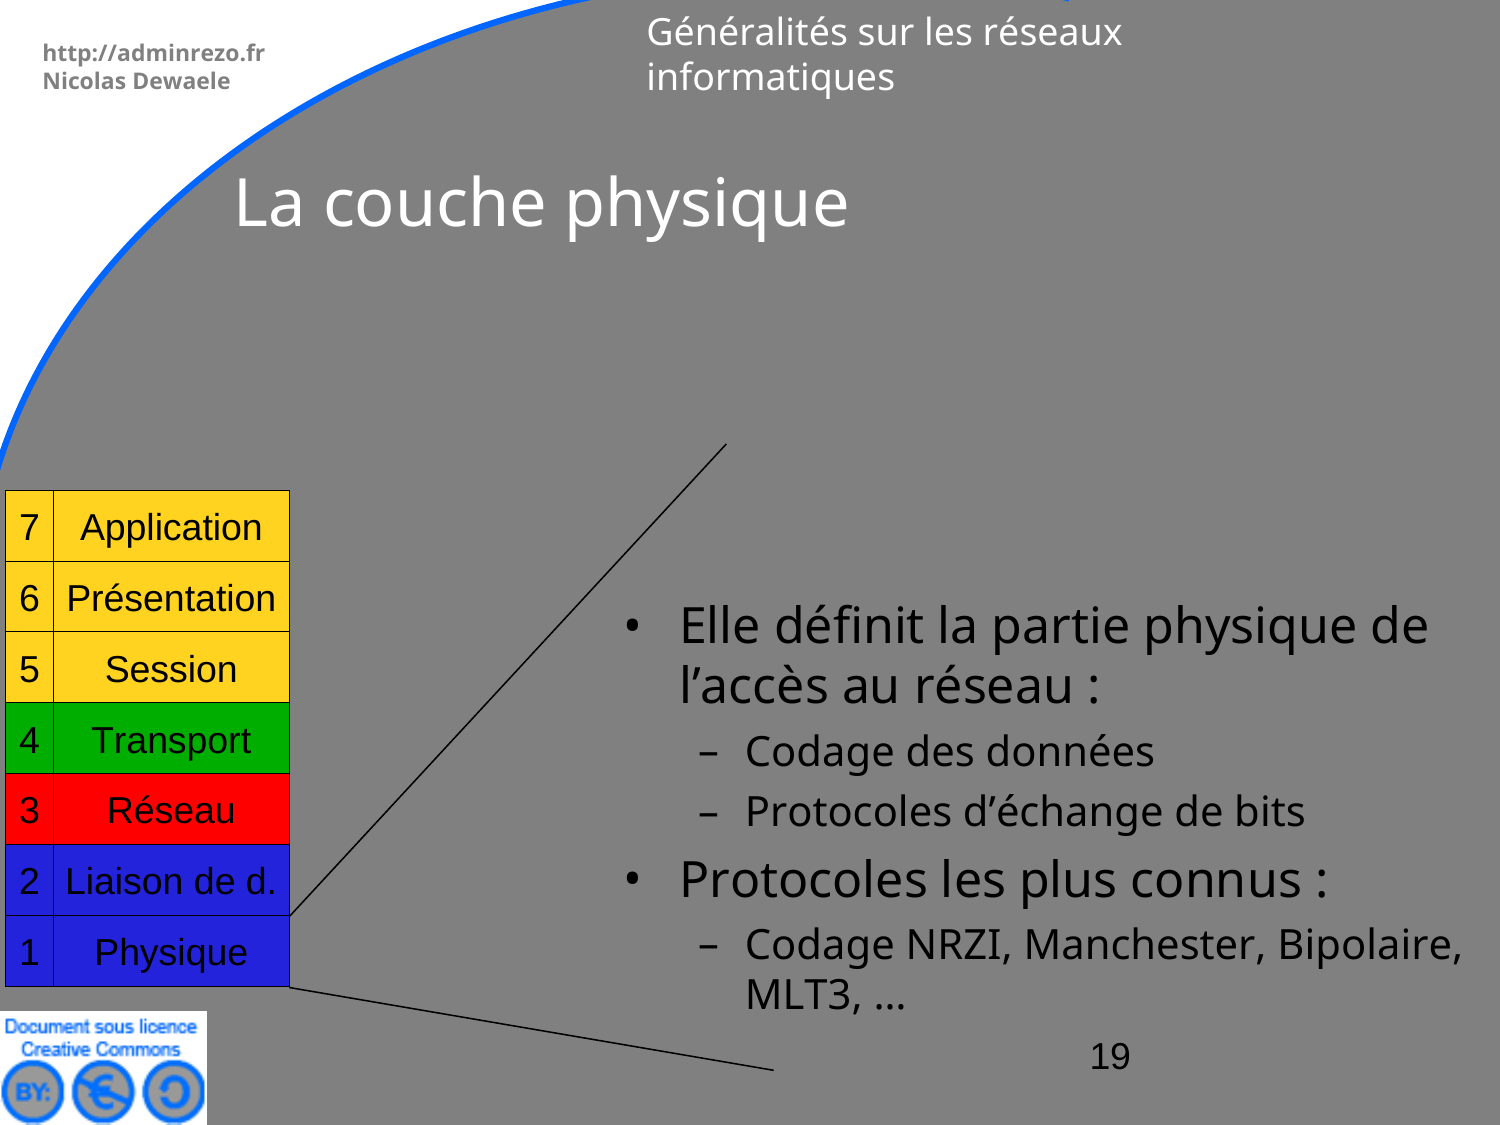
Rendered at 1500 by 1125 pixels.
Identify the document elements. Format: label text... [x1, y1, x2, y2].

text_box 2 [5, 844, 54, 915]
text_box 1 [5, 915, 54, 987]
text_box Session [54, 631, 290, 702]
list Elle définit la partie physique de l’accès au réseau : Codage des données Protocoles d’échange de bits Protocoles les plus connus : Codage NRZI, Manchester, Bipolaire, MLT3, … [608, 586, 1500, 1125]
picture [0, 1011, 207, 1125]
text_box 5 [5, 631, 54, 702]
text_box 7 [5, 490, 54, 561]
text_box Physique [54, 915, 290, 987]
text_box Transport [54, 702, 290, 773]
text_box Présentation [54, 561, 290, 631]
text_box 3 [5, 773, 54, 844]
text_box Réseau [54, 773, 290, 844]
text_box Liaison de d. [54, 844, 290, 915]
text_box 6 [5, 561, 54, 631]
text_box Application [54, 490, 290, 561]
title La couche physique [218, 148, 1500, 251]
text_box 4 [5, 702, 54, 773]
